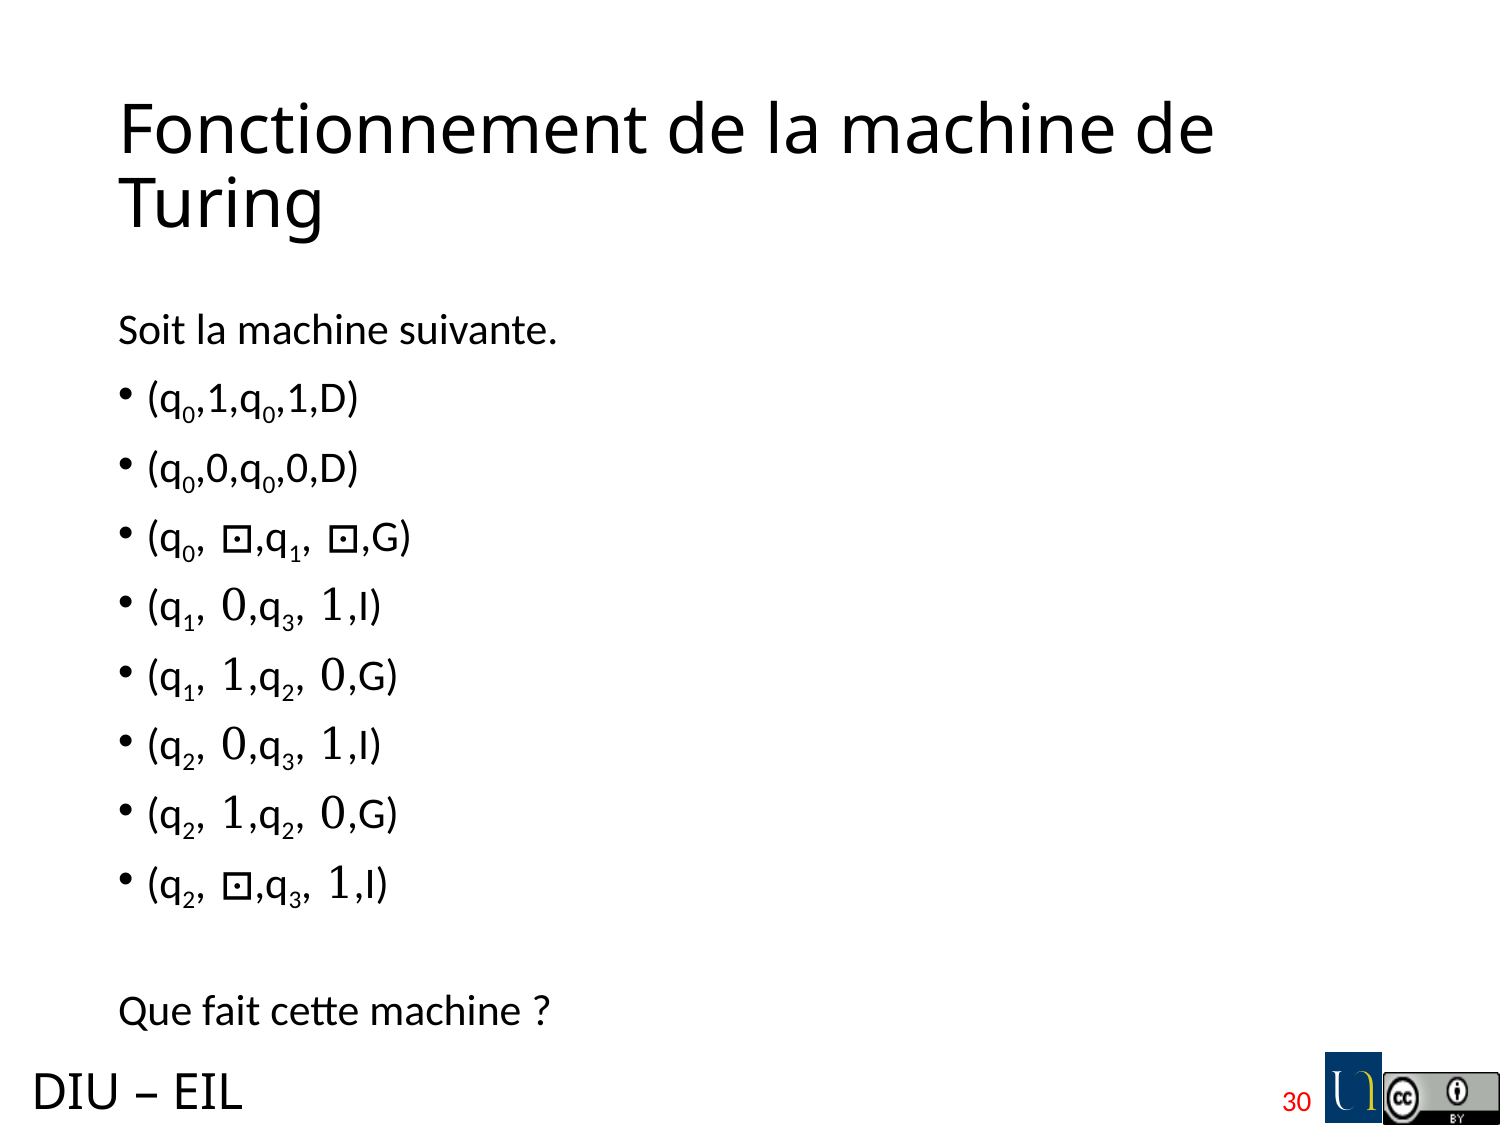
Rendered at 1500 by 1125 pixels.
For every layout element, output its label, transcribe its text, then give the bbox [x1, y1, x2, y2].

slide_number <numéro> [1240, 1070, 1327, 1125]
picture [1383, 1072, 1500, 1125]
title Fonctionnement de la machine de Turing [103, 59, 1397, 278]
list Soit la machine suivante. (q0,1,q0,1,D) (q0,0,q0,0,D) (q0, ⊡,q1, ⊡,G) (q1, 0,q3, 1,I) (q1, 1,q2, 0,G) (q2, 0,q3, 1,I) (q2, 1,q2, 0,G) (q2, ⊡,q3, 1,I) Que fait cette machine ? [103, 299, 1397, 1014]
picture [1325, 1052, 1382, 1123]
